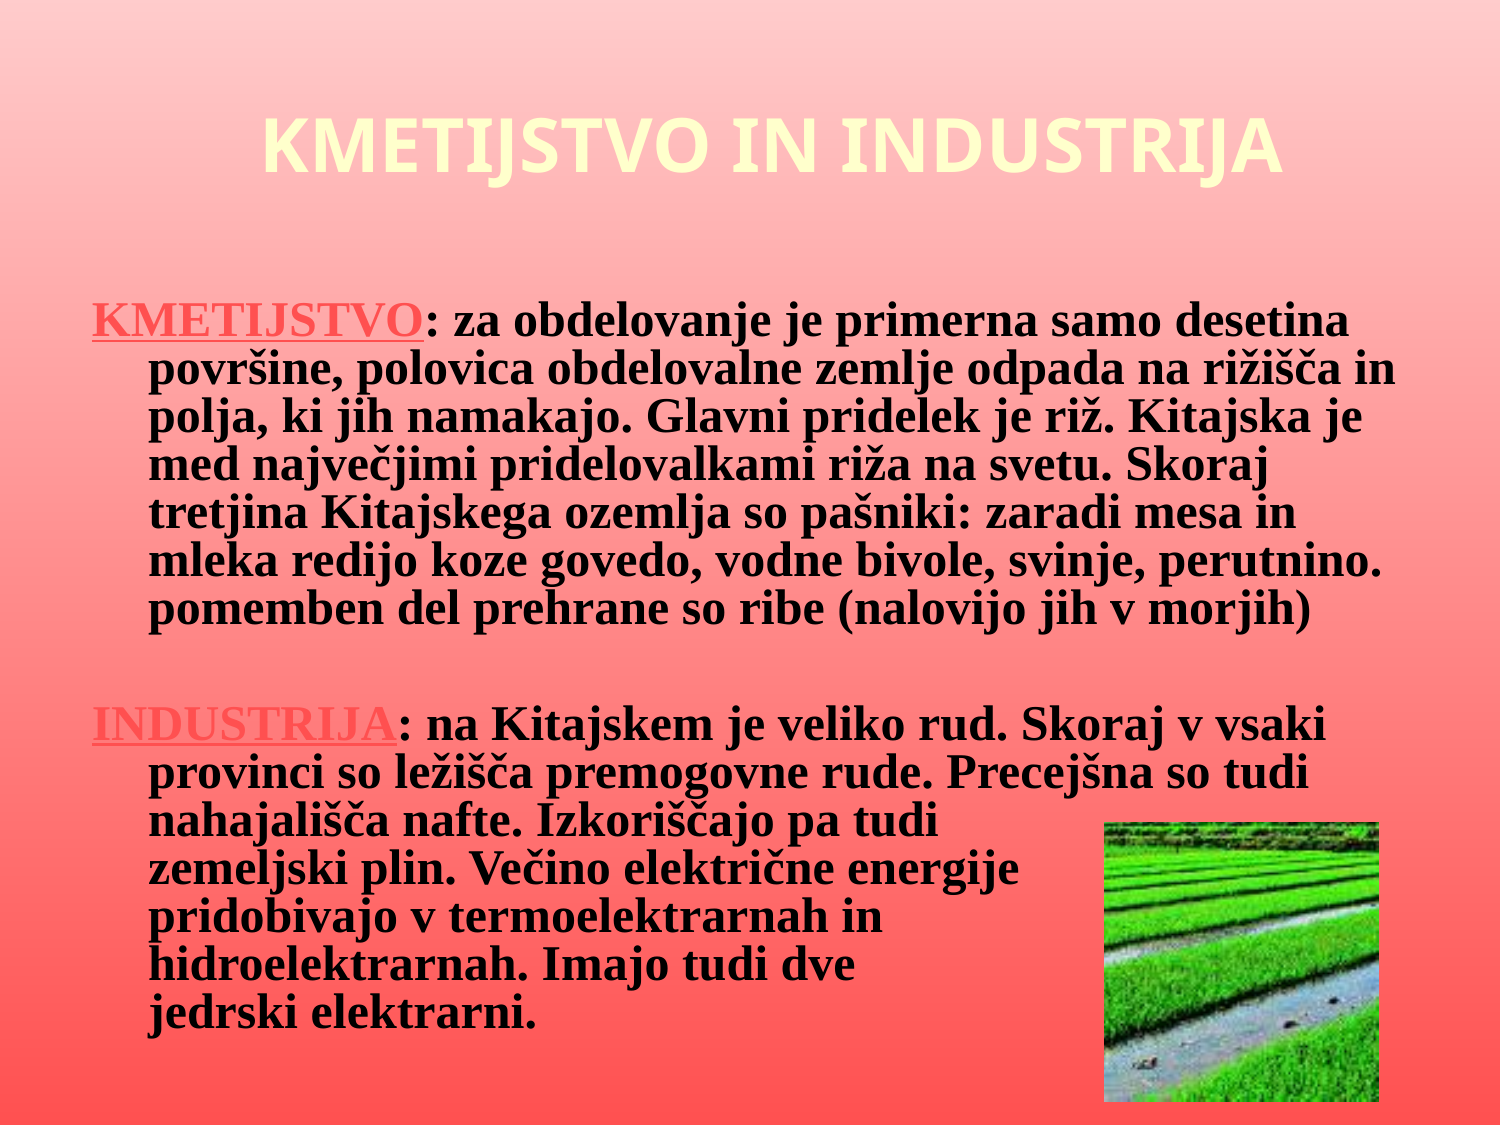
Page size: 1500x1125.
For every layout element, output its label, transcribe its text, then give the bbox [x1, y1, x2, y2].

text_box KMETIJSTVO IN INDUSTRIJA [147, 90, 1396, 232]
list KMETIJSTVO: za obdelovanje je primerna samo desetina površine, polovica obdelovalne zemlje odpada na rižišča in polja, ki jih namakajo. Glavni pridelek je riž. Kitajska je med največjimi pridelovalkami riža na svetu. Skoraj tretjina Kitajskega ozemlja so pašniki: zaradi mesa in mleka redijo koze govedo, vodne bivole, svinje, perutnino. pomemben del prehrane so ribe (nalovijo jih v morjih) INDUSTRIJA: na Kitajskem je veliko rud. Skoraj v vsaki provinci so ležišča premogovne rude. Precejšna so tudi nahajališča nafte. Izkoriščajo pa tudi zemeljski plin. Večino električne energije pridobivajo v termoelektrarnah in hidroelektrarnah. Imajo tudi dve jedrski elektrarni. [76, 290, 1437, 1071]
picture [1104, 822, 1379, 1102]
